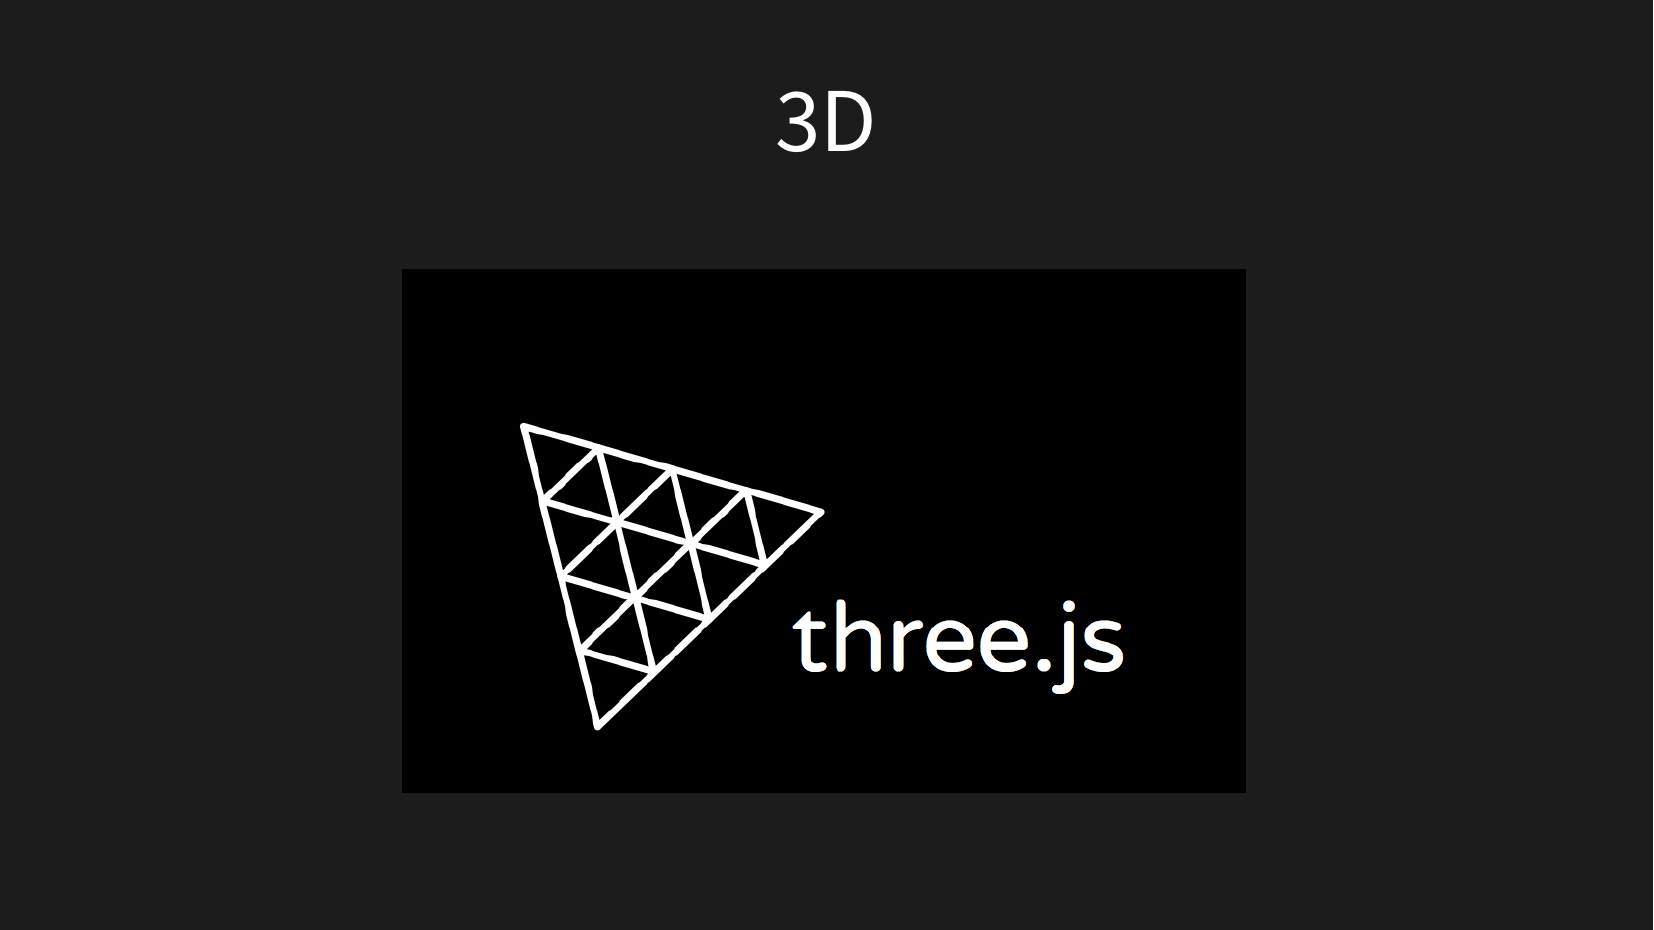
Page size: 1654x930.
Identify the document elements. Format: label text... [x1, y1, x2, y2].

picture [402, 269, 1246, 793]
title 3D [0, 3, 1653, 235]
